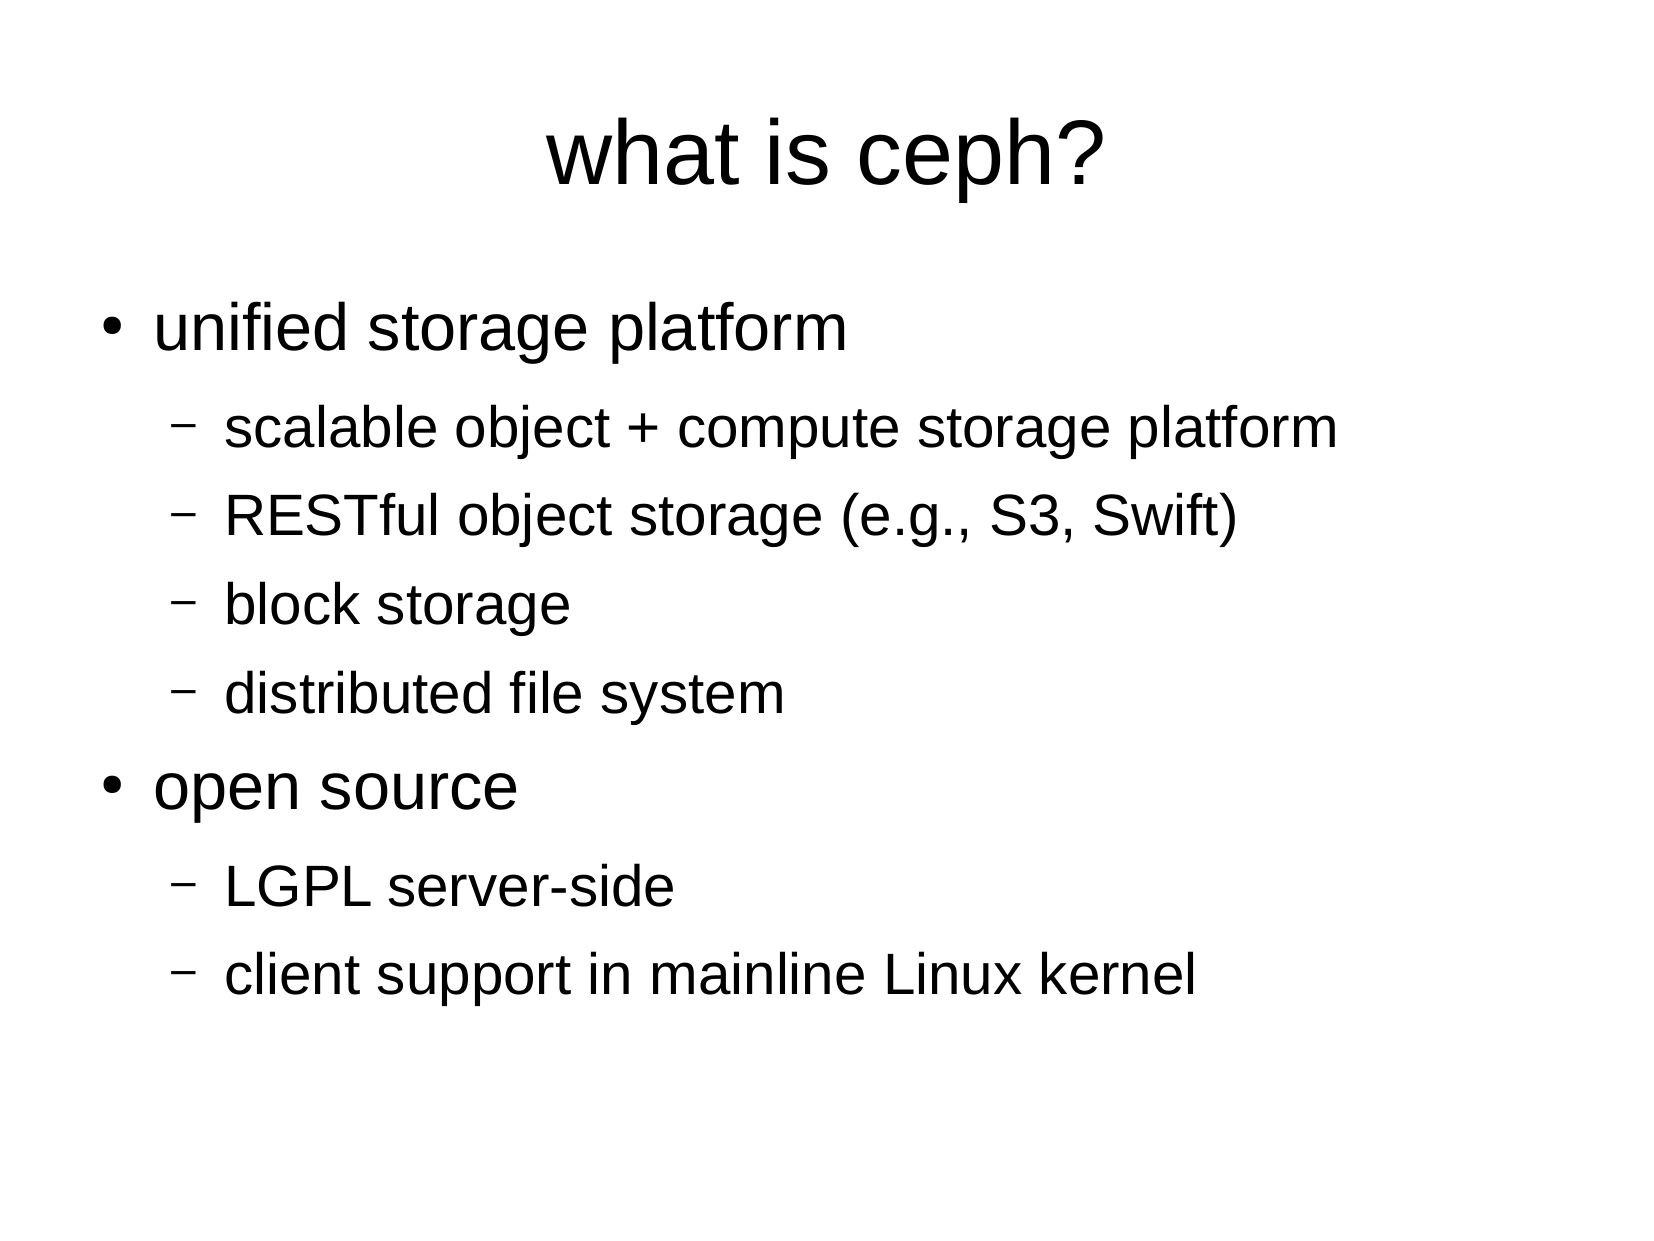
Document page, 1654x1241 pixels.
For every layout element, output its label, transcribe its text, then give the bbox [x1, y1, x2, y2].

list unified storage platform scalable object + compute storage platform RESTful object storage (e.g., S3, Swift) block storage distributed file system open source LGPL server-side client support in mainline Linux kernel [82, 290, 1538, 1010]
title what is ceph? [82, 49, 1571, 257]
